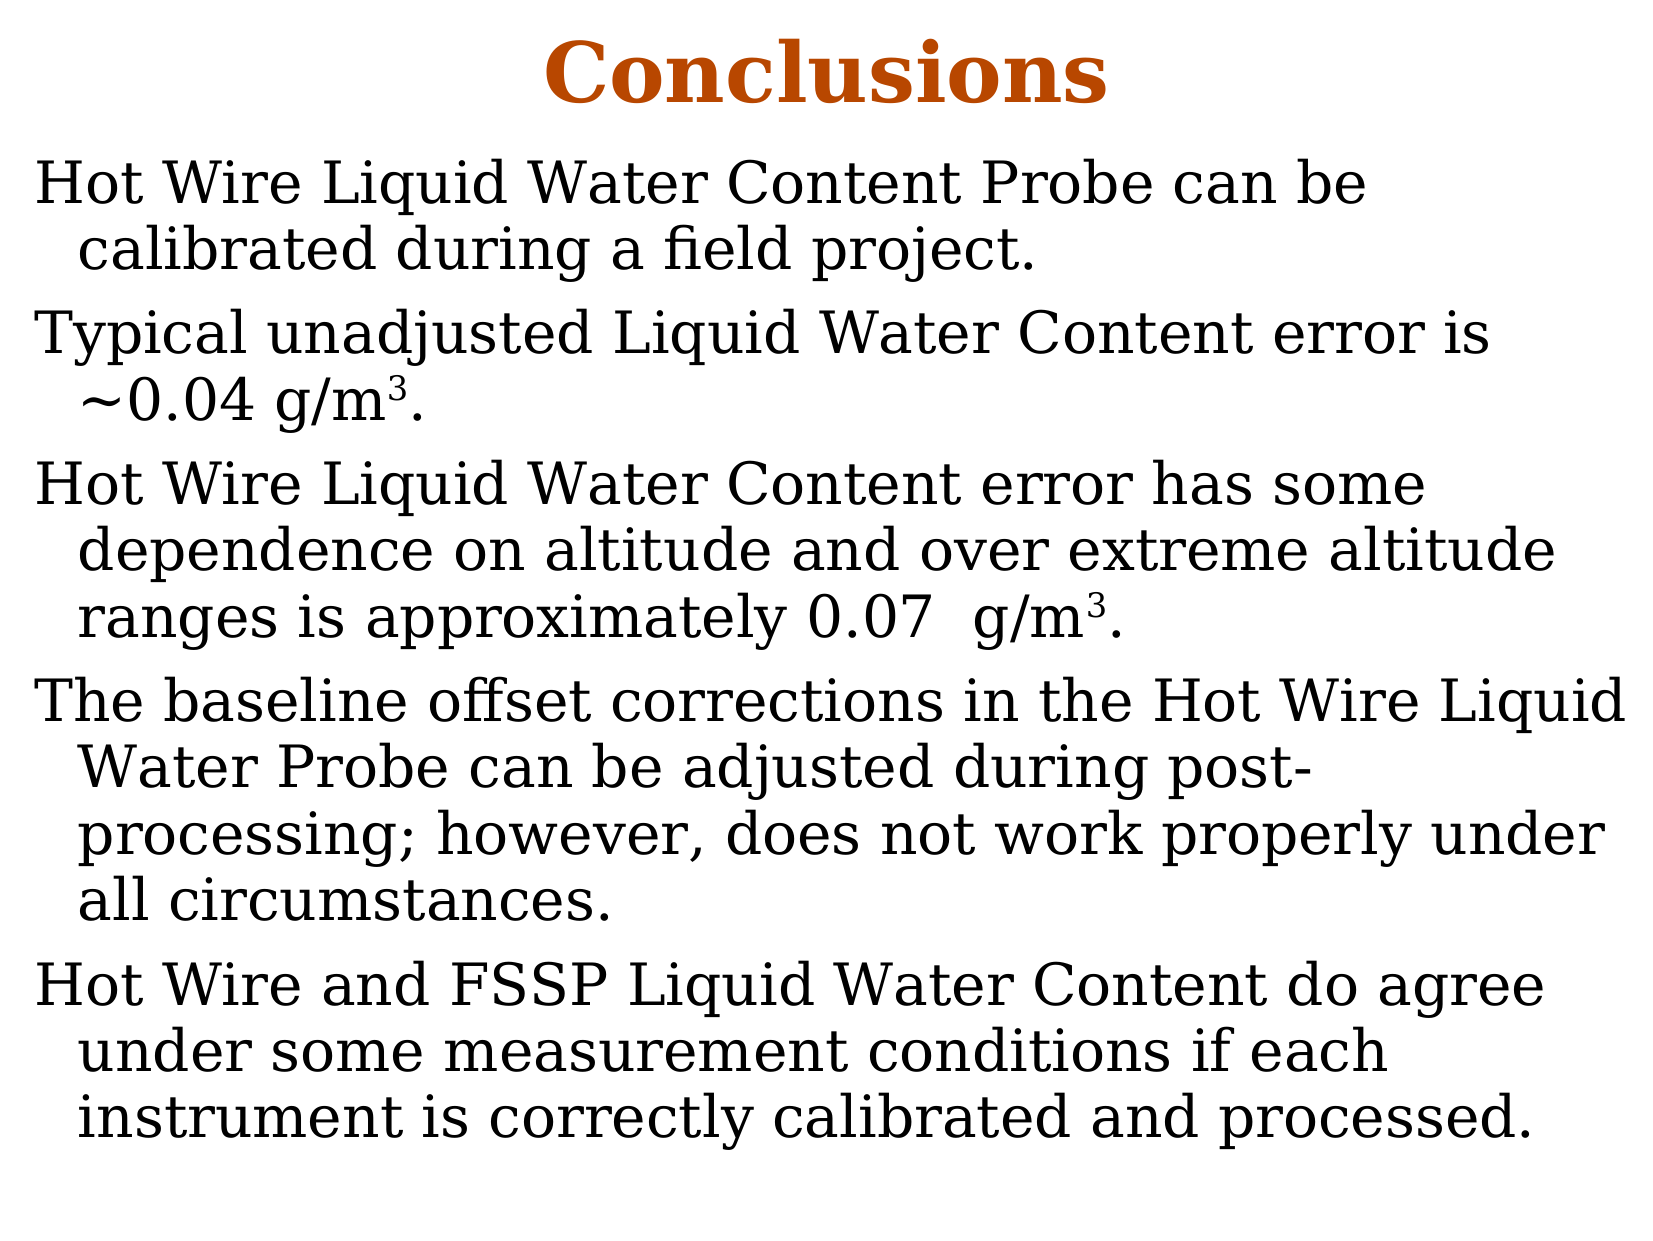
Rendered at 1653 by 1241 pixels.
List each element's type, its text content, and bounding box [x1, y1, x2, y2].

text_box Conclusions [0, 25, 1653, 123]
text_box Hot Wire Liquid Water Content Probe can be calibrated during a field project. Typical unadjusted Liquid Water Content error is ~0.04 g/m3. Hot Wire Liquid Water Content error has some dependence on altitude and over extreme altitude ranges is approximately 0.07 g/m3. The baseline offset corrections in the Hot Wire Liquid Water Probe can be adjusted during post-processing; however, does not work properly under all circumstances. Hot Wire and FSSP Liquid Water Content do agree under some measurement conditions if each instrument is correctly calibrated and processed. [0, 149, 1653, 1152]
